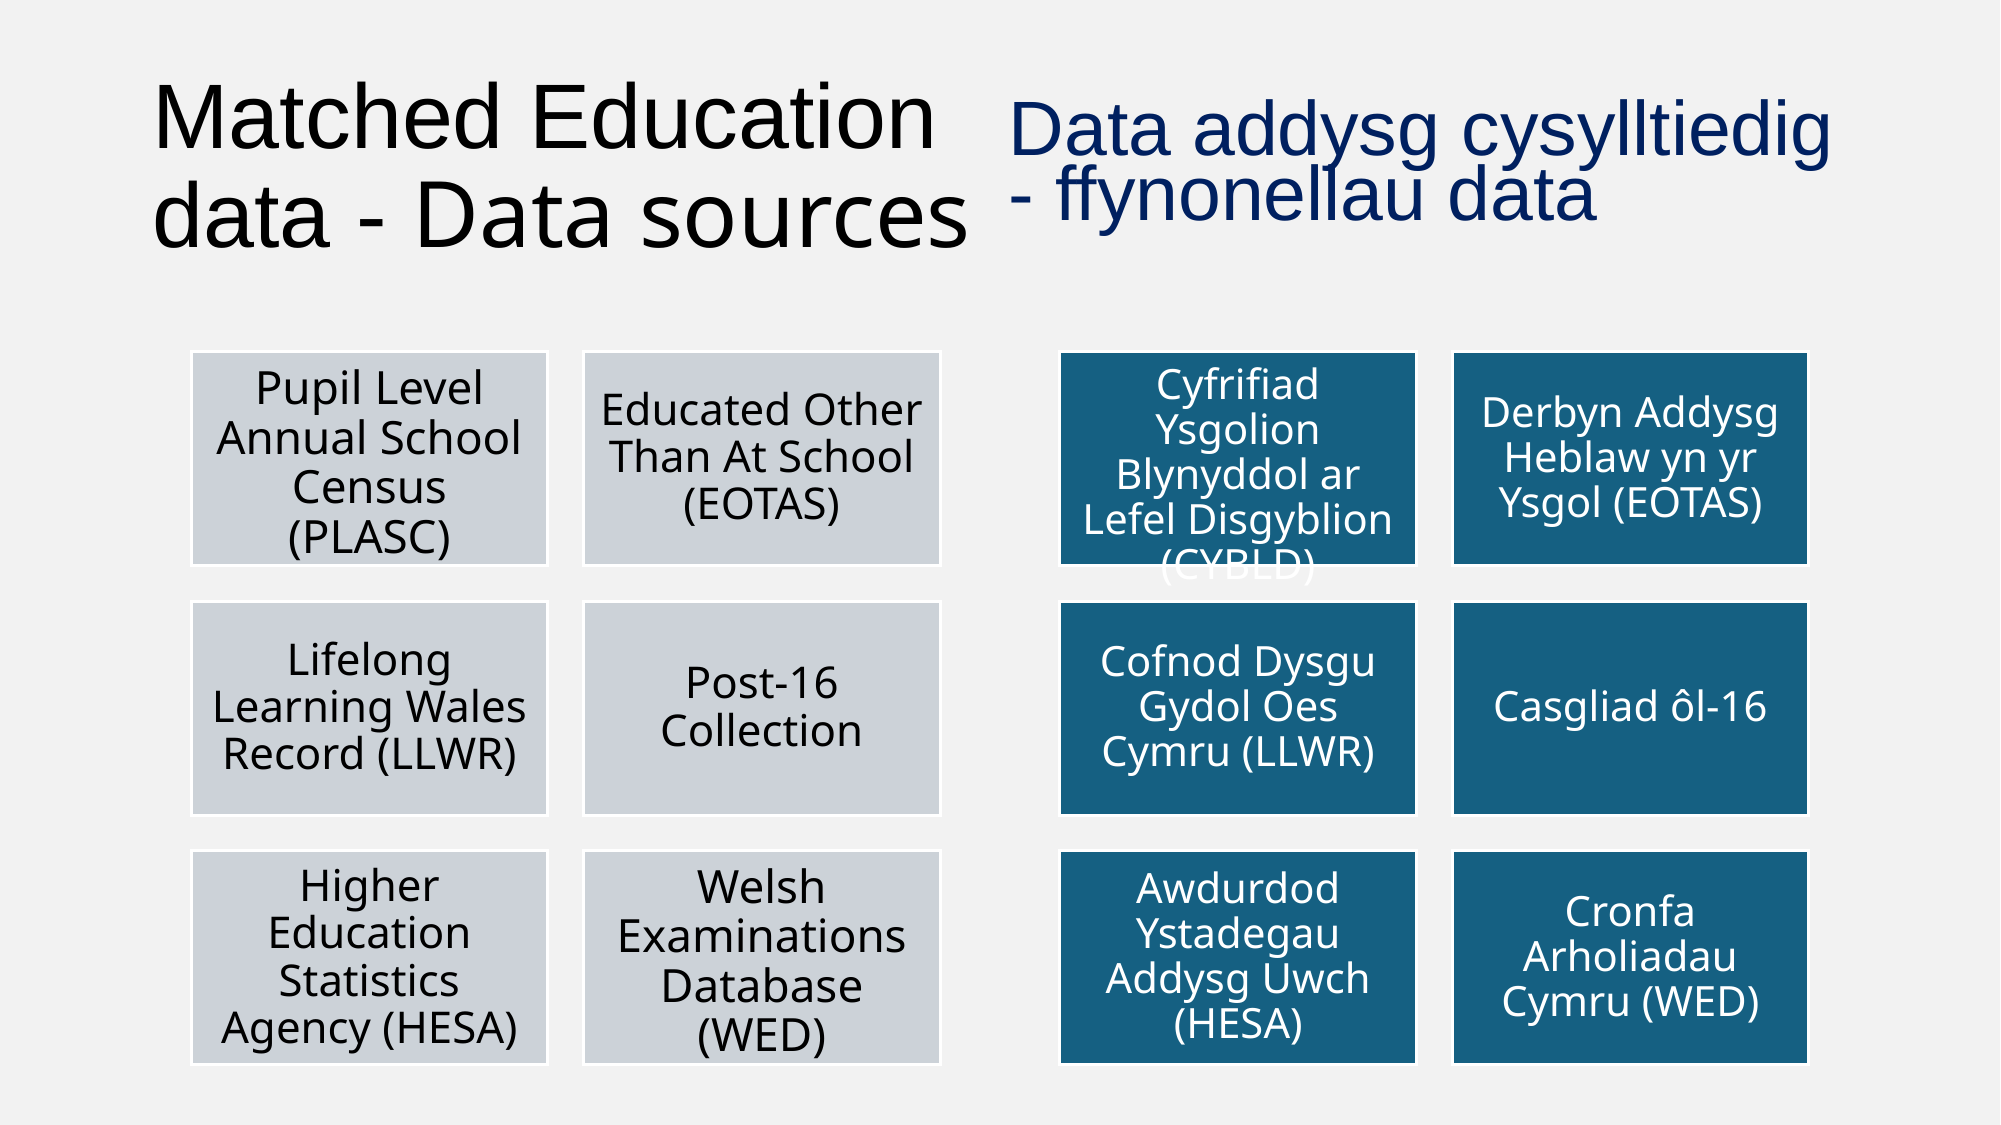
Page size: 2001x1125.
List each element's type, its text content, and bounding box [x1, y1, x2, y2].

text_box Cyfrifiad Ysgolion Blynyddol ar Lefel Disgyblion (CYBLD) [1059, 351, 1417, 566]
text_box Casgliad ôl-16 [1452, 601, 1809, 816]
text_box Derbyn Addysg Heblaw yn yr Ysgol (EOTAS) [1452, 351, 1809, 566]
text_box Welsh Examinations Database (WED) [583, 850, 941, 1065]
text_box Educated Other Than At School (EOTAS) [583, 351, 941, 566]
title Matched Education data - Data sources [137, 59, 994, 278]
text_box Higher Education Statistics Agency (HESA) [191, 850, 548, 1065]
text_box Pupil Level Annual School Census (PLASC) [191, 351, 548, 566]
text_box Cofnod Dysgu Gydol Oes Cymru (LLWR) [1059, 601, 1417, 816]
text_box Awdurdod Ystadegau Addysg Uwch (HESA) [1059, 850, 1417, 1065]
text_box Post-16 Collection [583, 601, 941, 816]
text_box Lifelong Learning Wales Record (LLWR) [191, 601, 548, 816]
text_box Data addysg cysylltiedig - ffynonellau data [994, 59, 1851, 278]
text_box Cronfa Arholiadau Cymru (WED) [1452, 850, 1809, 1065]
